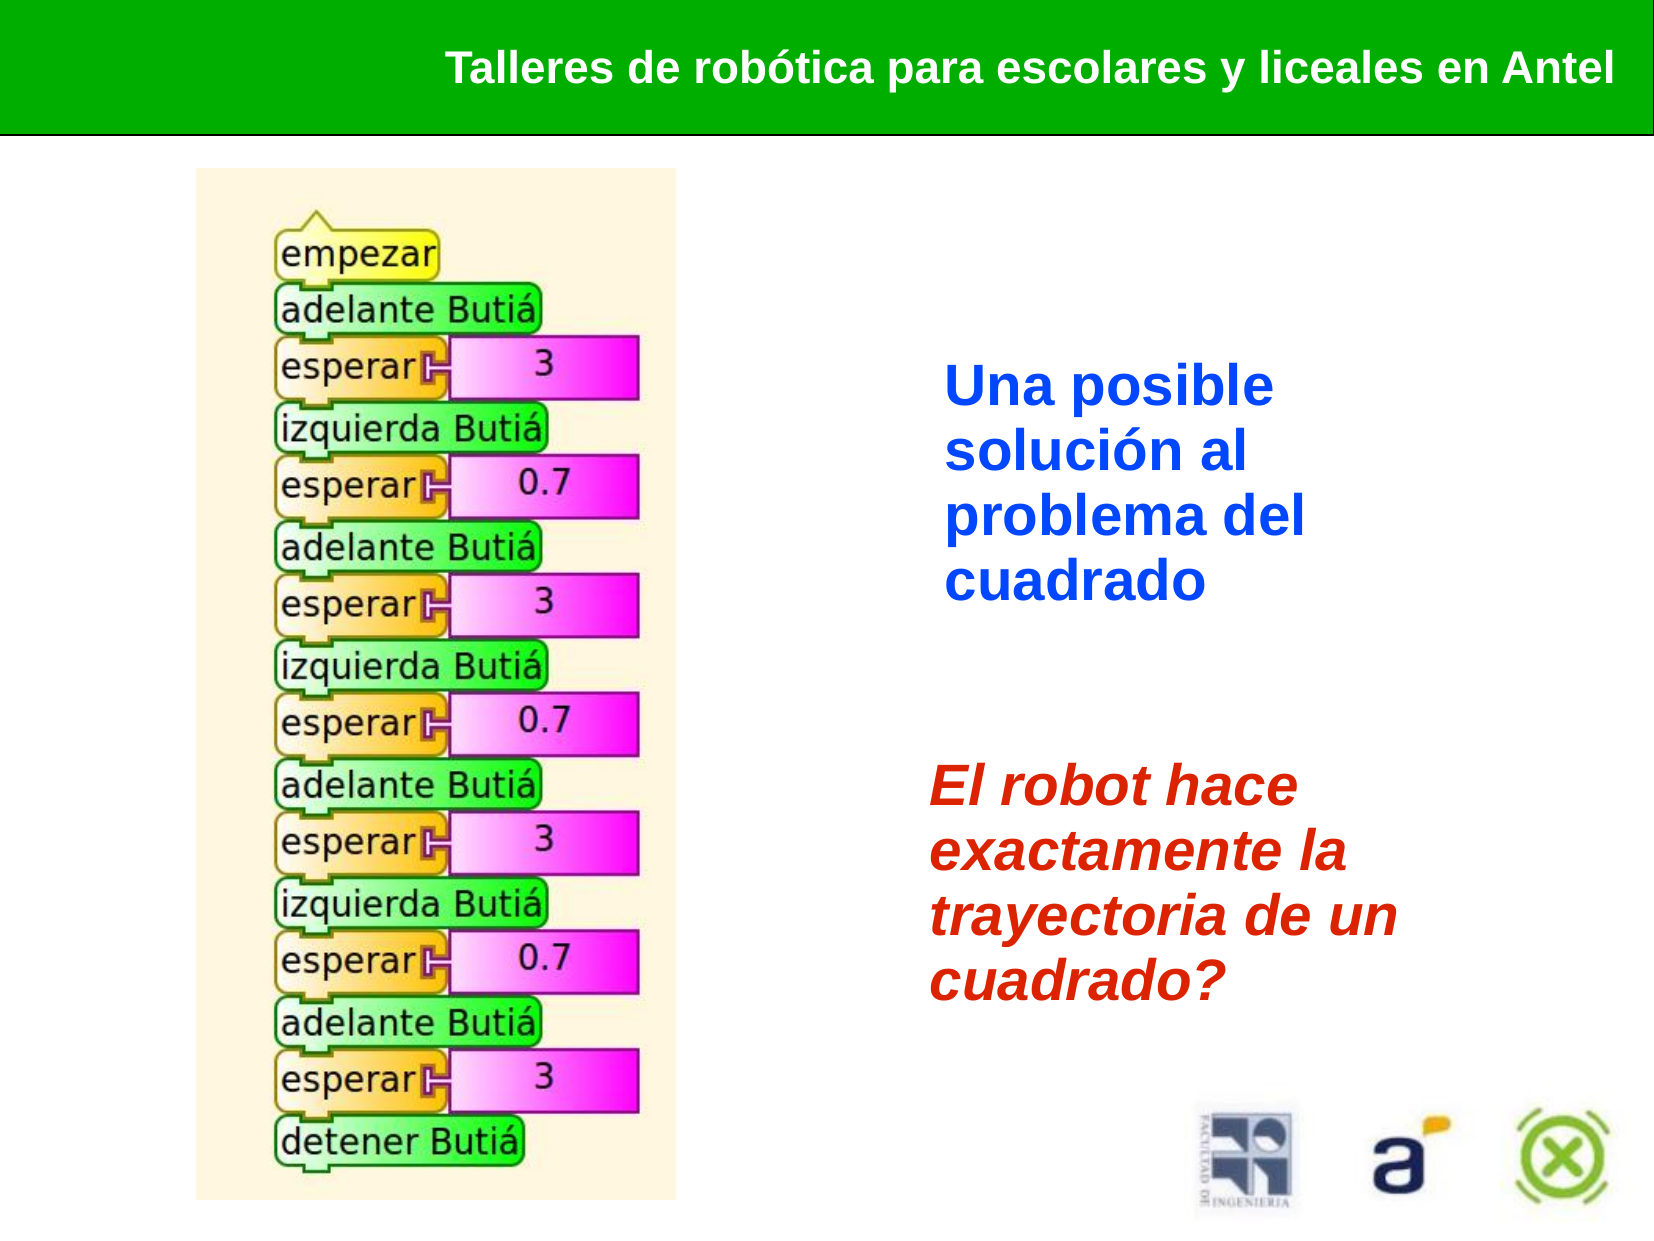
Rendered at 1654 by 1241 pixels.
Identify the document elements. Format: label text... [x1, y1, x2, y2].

picture [0, 136, 1654, 1241]
text_box El robot hace exactamente la trayectoria de un cuadrado? [915, 745, 1471, 1025]
text_box Una posible solución al problema del cuadrado [930, 345, 1426, 626]
text_box Talleres de robótica para escolares y liceales en Antel [0, 0, 1654, 135]
